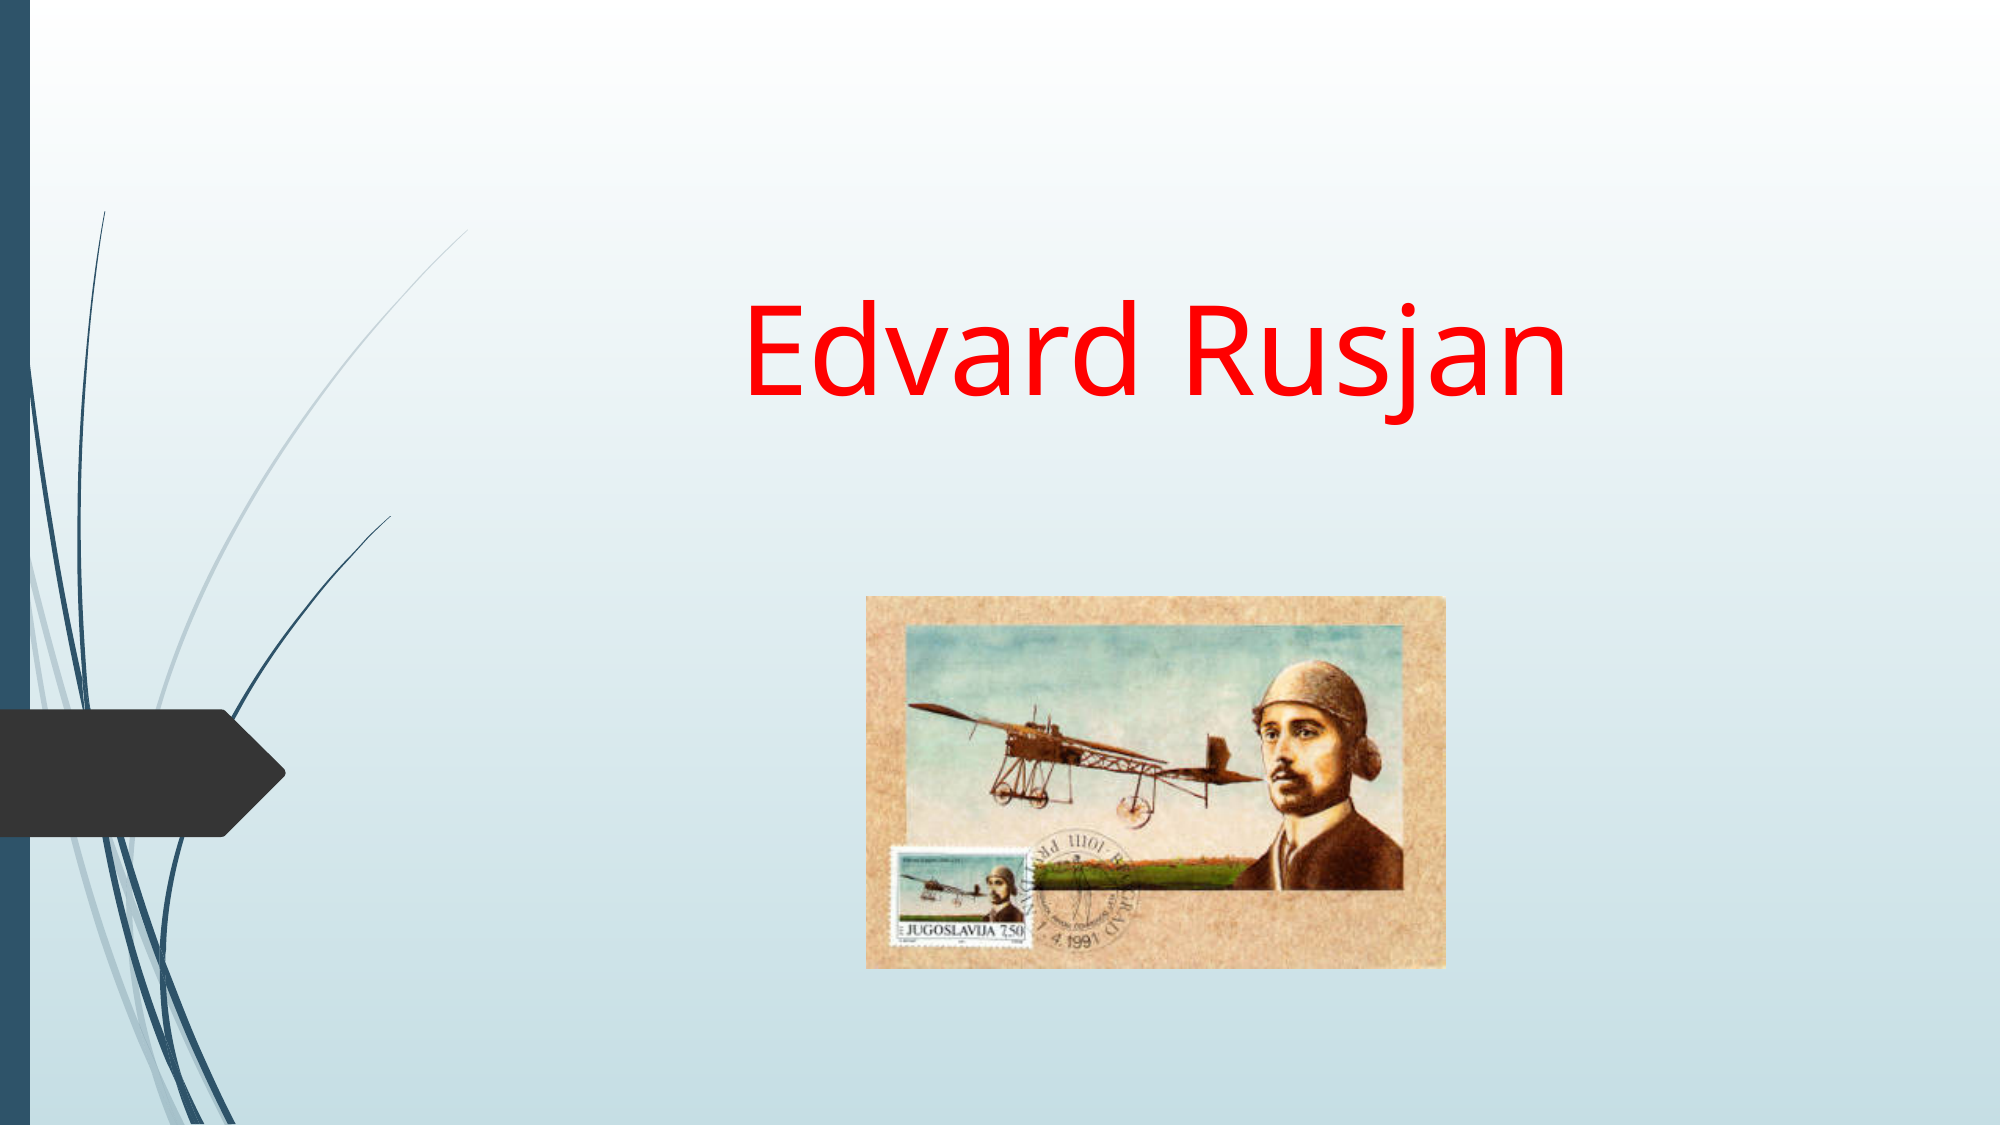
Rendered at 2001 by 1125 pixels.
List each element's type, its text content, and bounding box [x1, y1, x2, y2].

title Edvard Rusjan [424, 56, 1888, 428]
picture [866, 596, 1446, 969]
